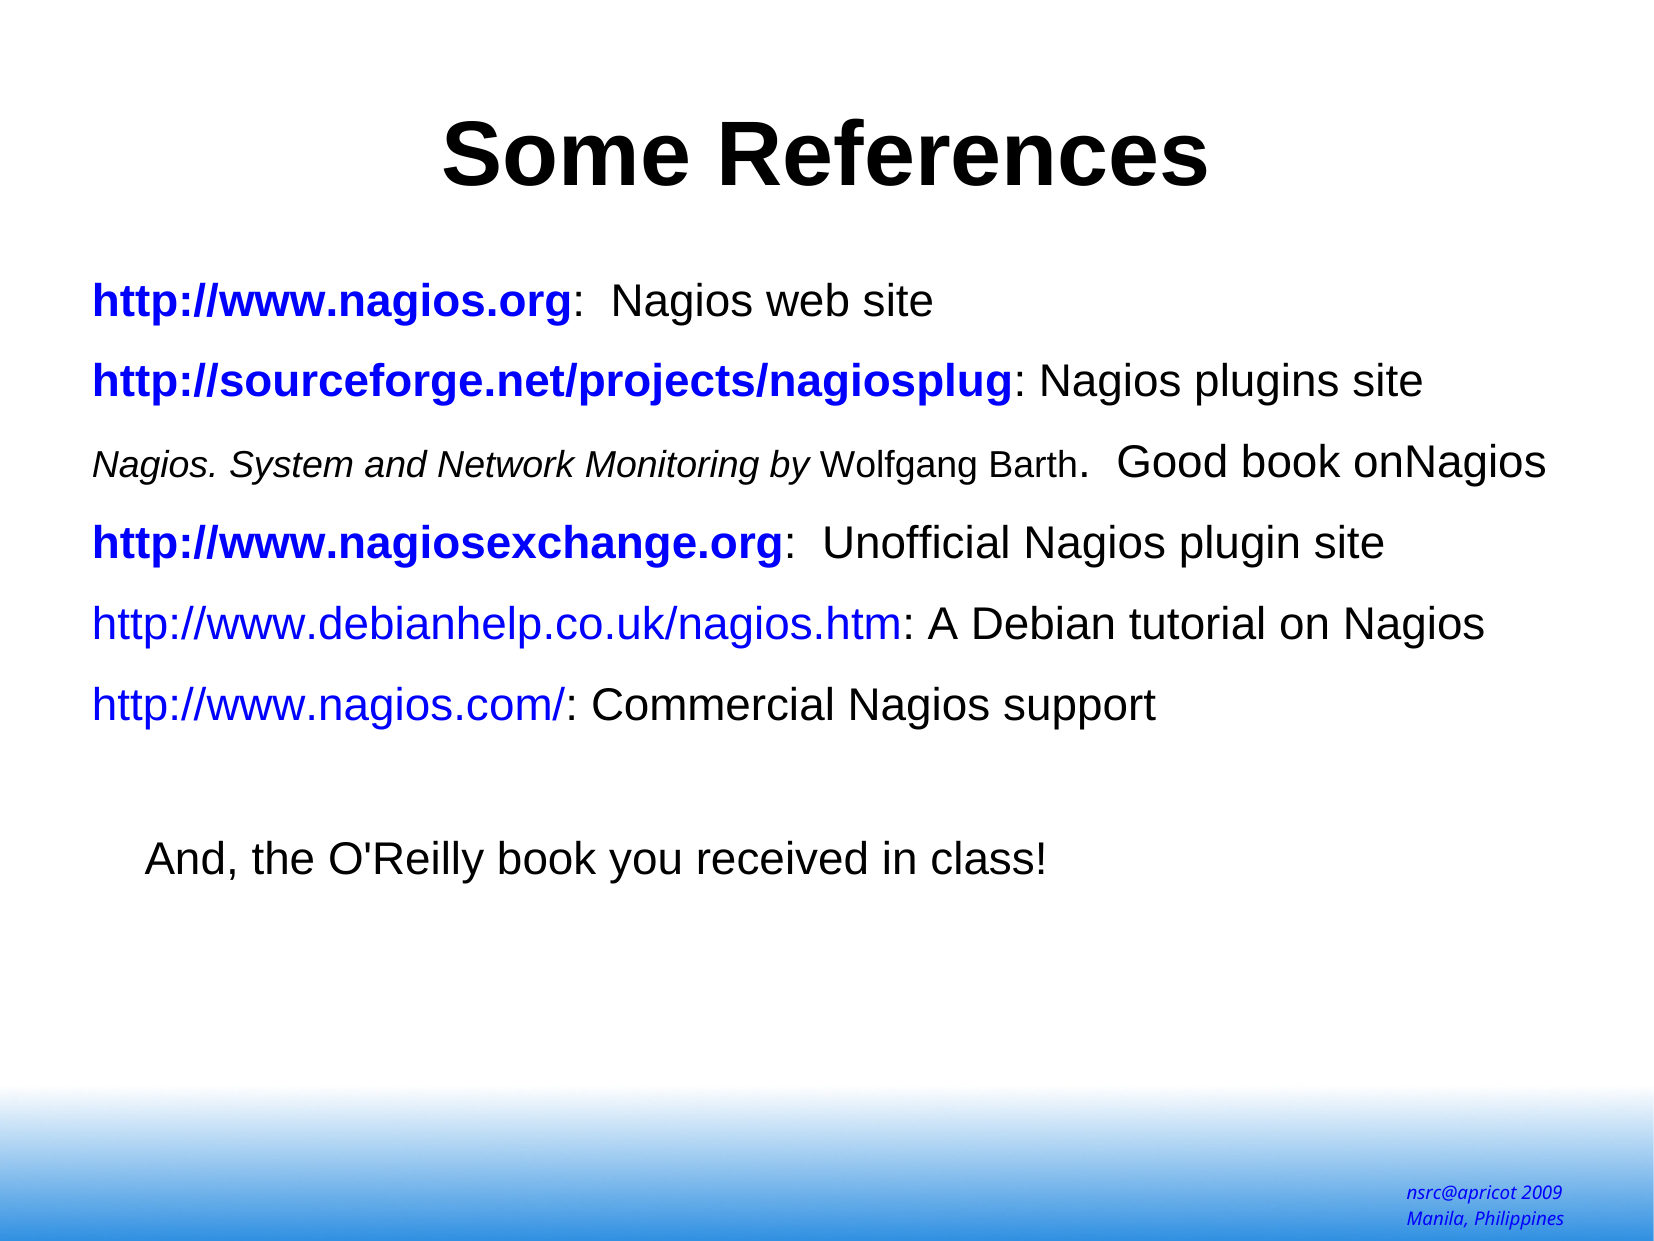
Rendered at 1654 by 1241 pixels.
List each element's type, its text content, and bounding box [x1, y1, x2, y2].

list http://www.nagios.org: Nagios web site http://sourceforge.net/projects/nagiosplug: Nagios plugins site Nagios. System and Network Monitoring by Wolfgang Barth. Good book onNagios http://www.nagiosexchange.org: Unofficial Nagios plugin site http://www.debianhelp.co.uk/nagios.htm: A Debian tutorial on Nagios http://www.nagios.com/: Commercial Nagios support And, the O'Reilly book you received in class! [74, 274, 1611, 1094]
picture [0, 1083, 1654, 1241]
title Some References [82, 49, 1571, 257]
